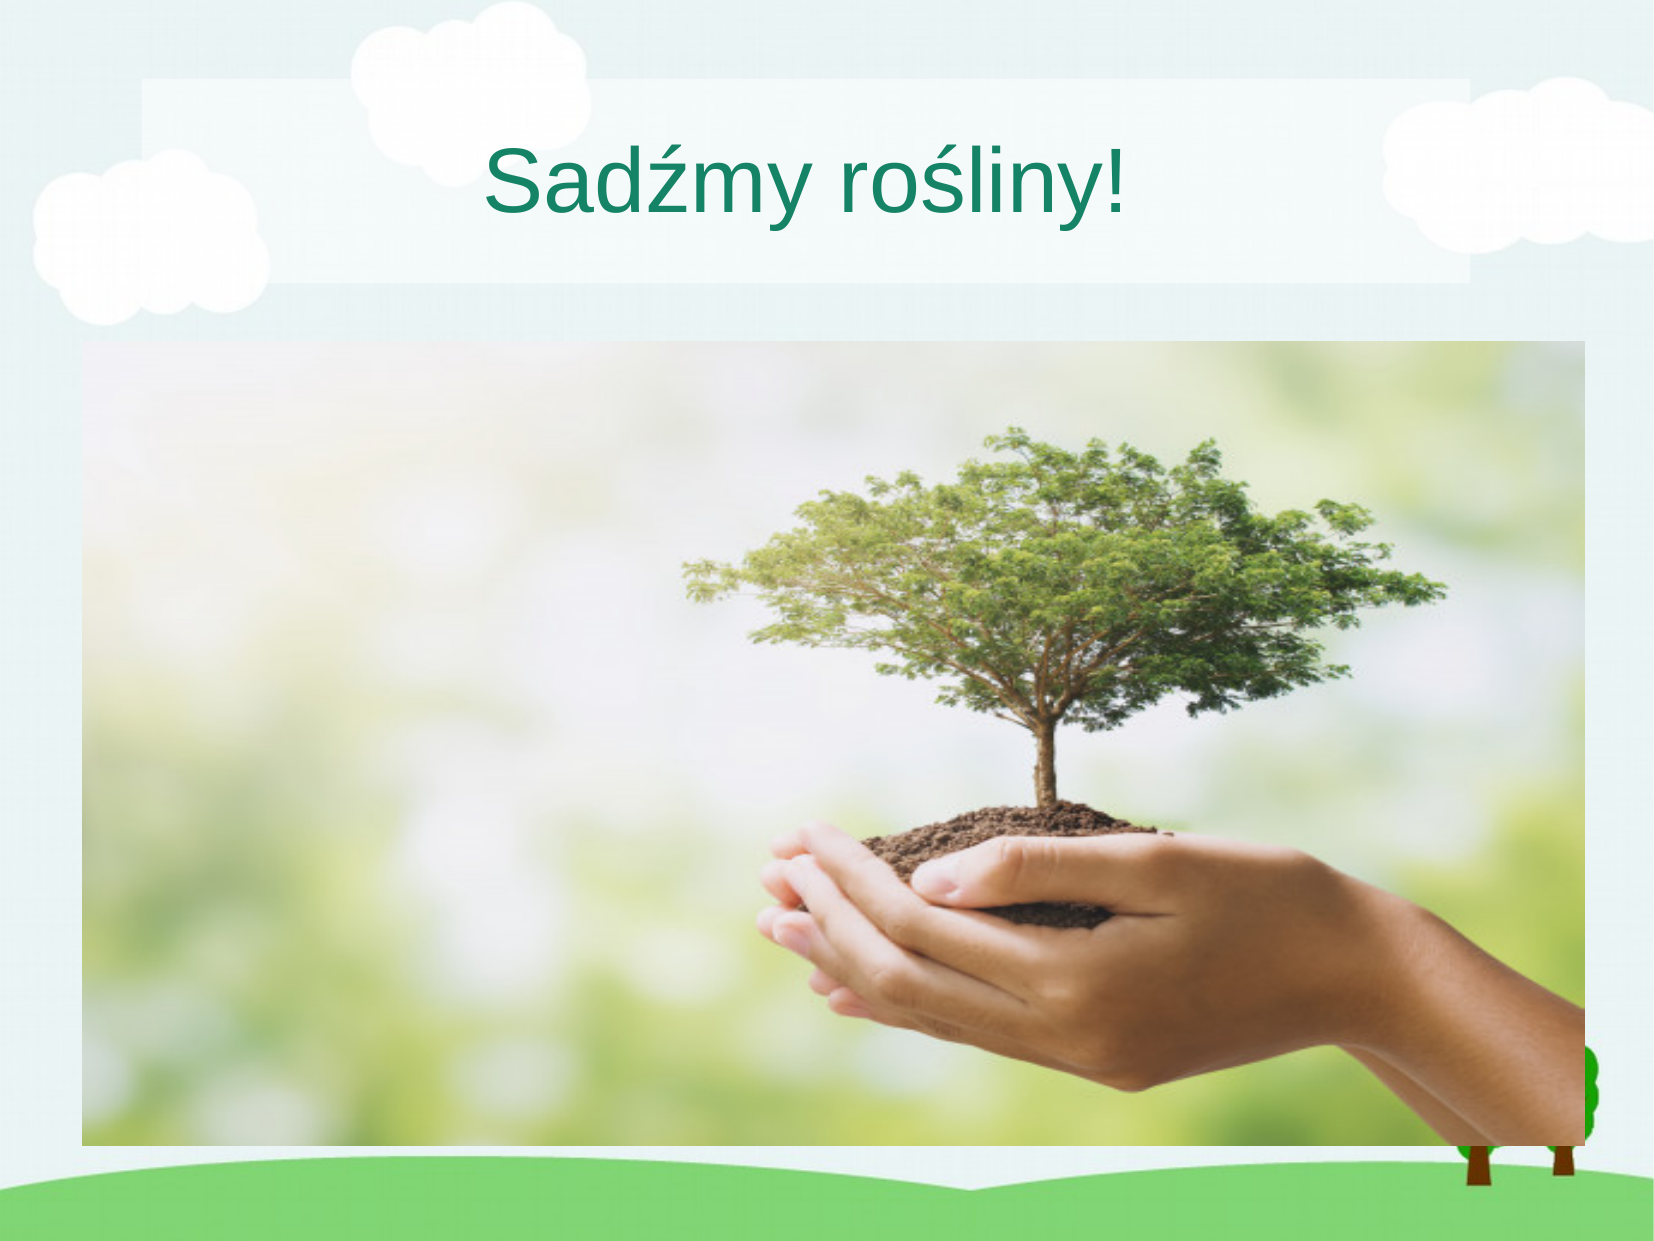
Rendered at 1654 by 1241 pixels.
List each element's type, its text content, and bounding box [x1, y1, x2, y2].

picture [0, 0, 1654, 1241]
title Sadźmy rośliny! [141, 78, 1471, 284]
